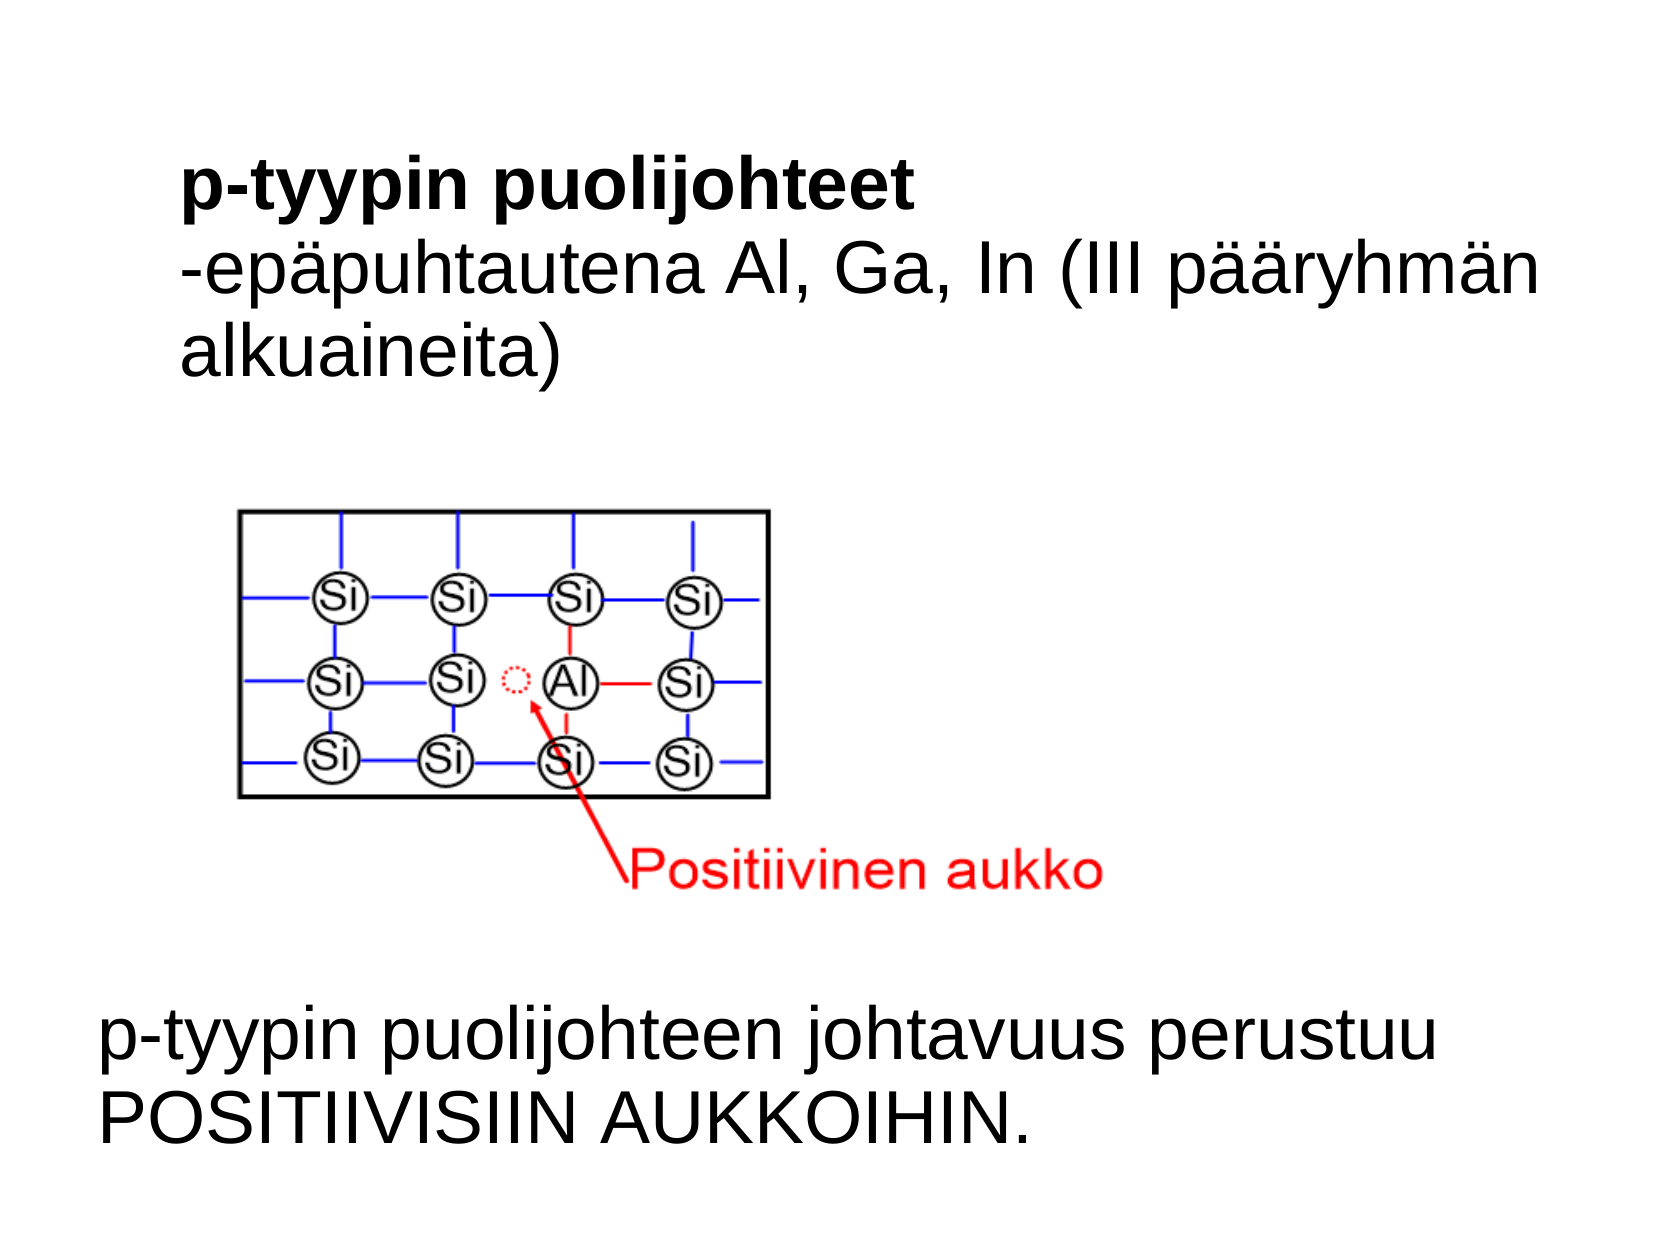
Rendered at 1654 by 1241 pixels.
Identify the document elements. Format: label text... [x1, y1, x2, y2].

text_box p-tyypin puolijohteet -epäpuhtautena Al, Ga, In (III pääryhmän alkuaineita) [164, 129, 1583, 481]
text_box p-tyypin puolijohteen johtavuus perustuu POSITIIVISIIN AUKKOIHIN. [82, 980, 1609, 1164]
picture [212, 474, 1150, 921]
